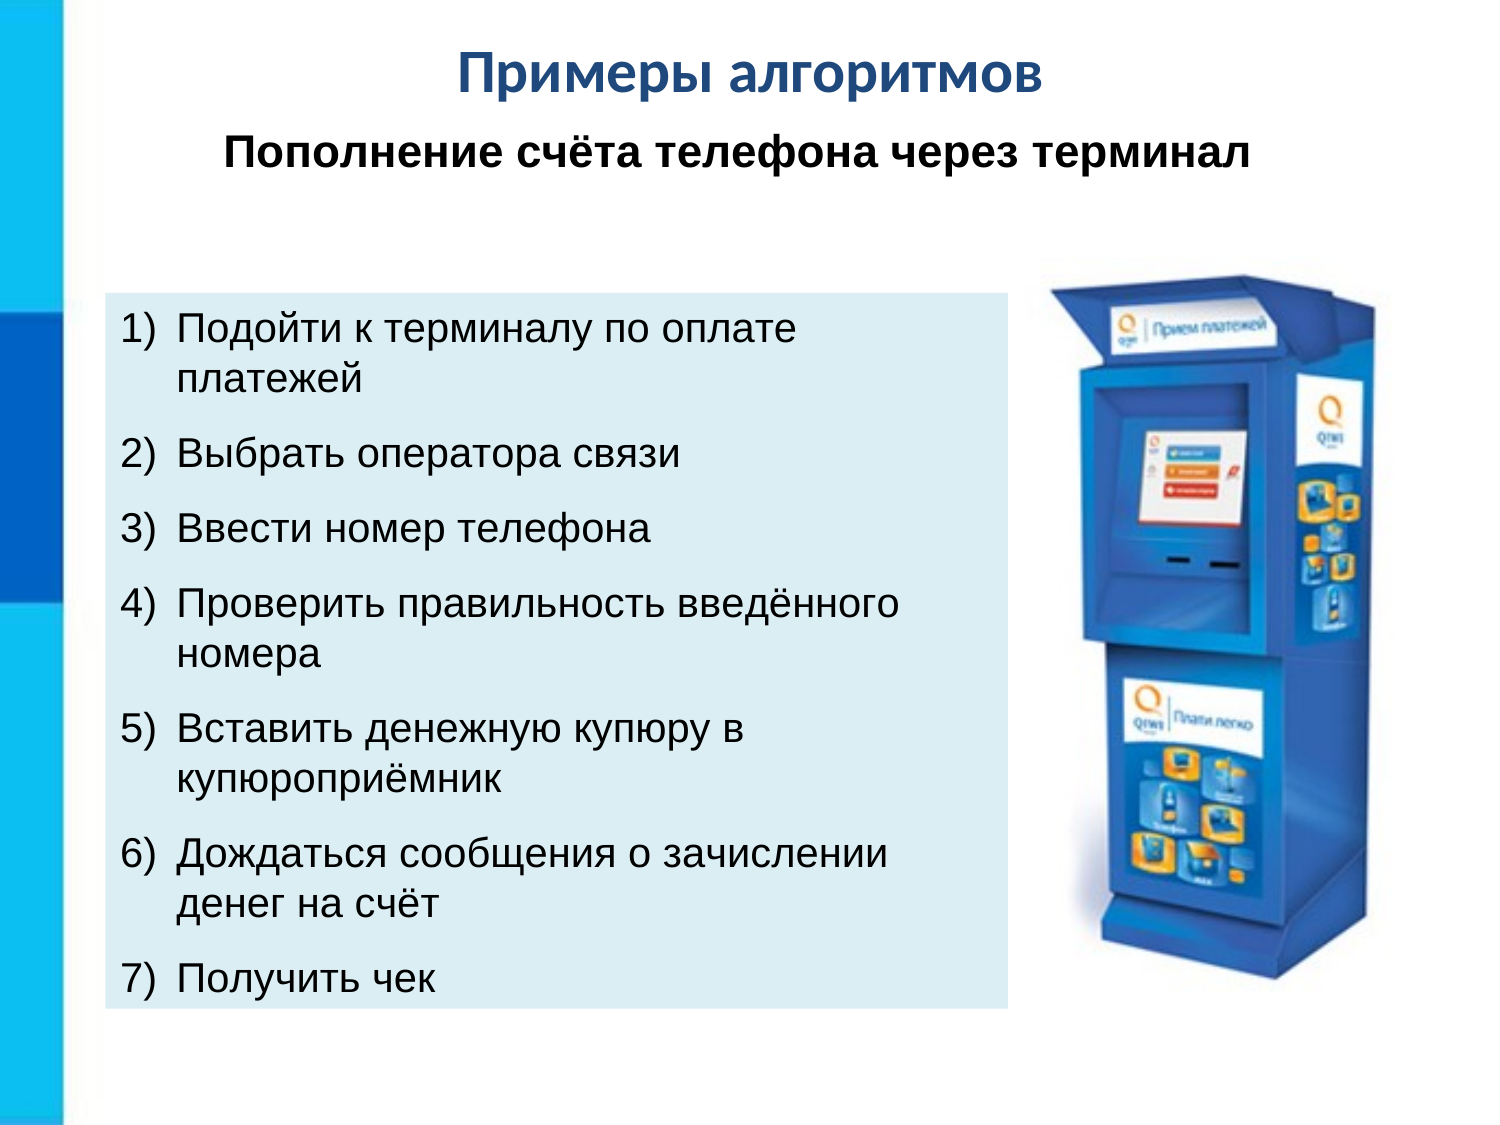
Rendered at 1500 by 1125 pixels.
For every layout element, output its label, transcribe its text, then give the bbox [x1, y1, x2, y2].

picture [0, 0, 1500, 1125]
text_box Подойти к терминалу по оплате платежей Выбрать оператора связи Ввести номер телефона Проверить правильность введённого номера Вставить денежную купюру в купюроприёмник Дождаться сообщения о зачислении денег на счёт Получить чек [105, 292, 1008, 1009]
text_box Пополнение счёта телефона через терминал [199, 113, 1290, 185]
text_box Примеры алгоритмов [76, 31, 1425, 114]
